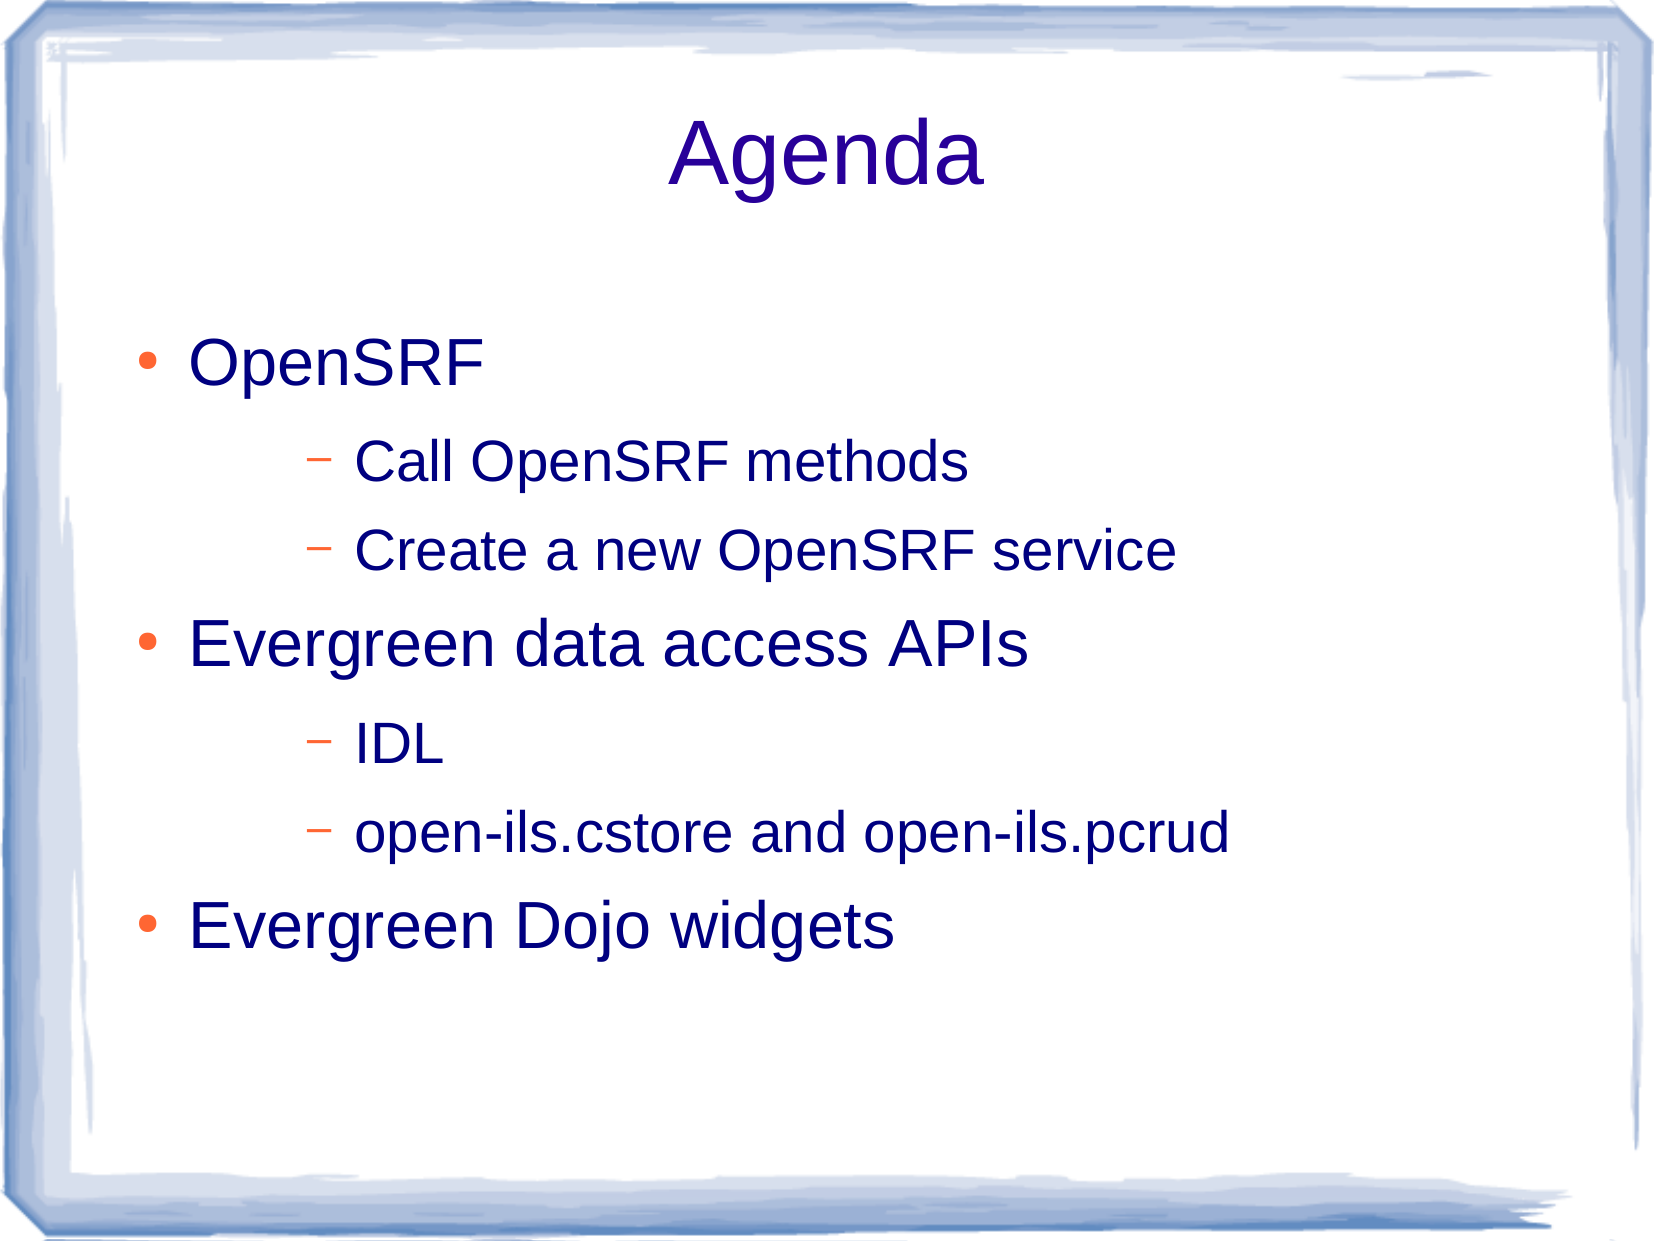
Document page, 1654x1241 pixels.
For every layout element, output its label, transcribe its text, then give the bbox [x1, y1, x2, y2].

list OpenSRF Call OpenSRF methods Create a new OpenSRF service Evergreen data access APIs IDL open-ils.cstore and open-ils.pcrud Evergreen Dojo widgets [118, 324, 1571, 1129]
picture [0, 0, 1654, 1241]
title Agenda [82, 49, 1571, 257]
